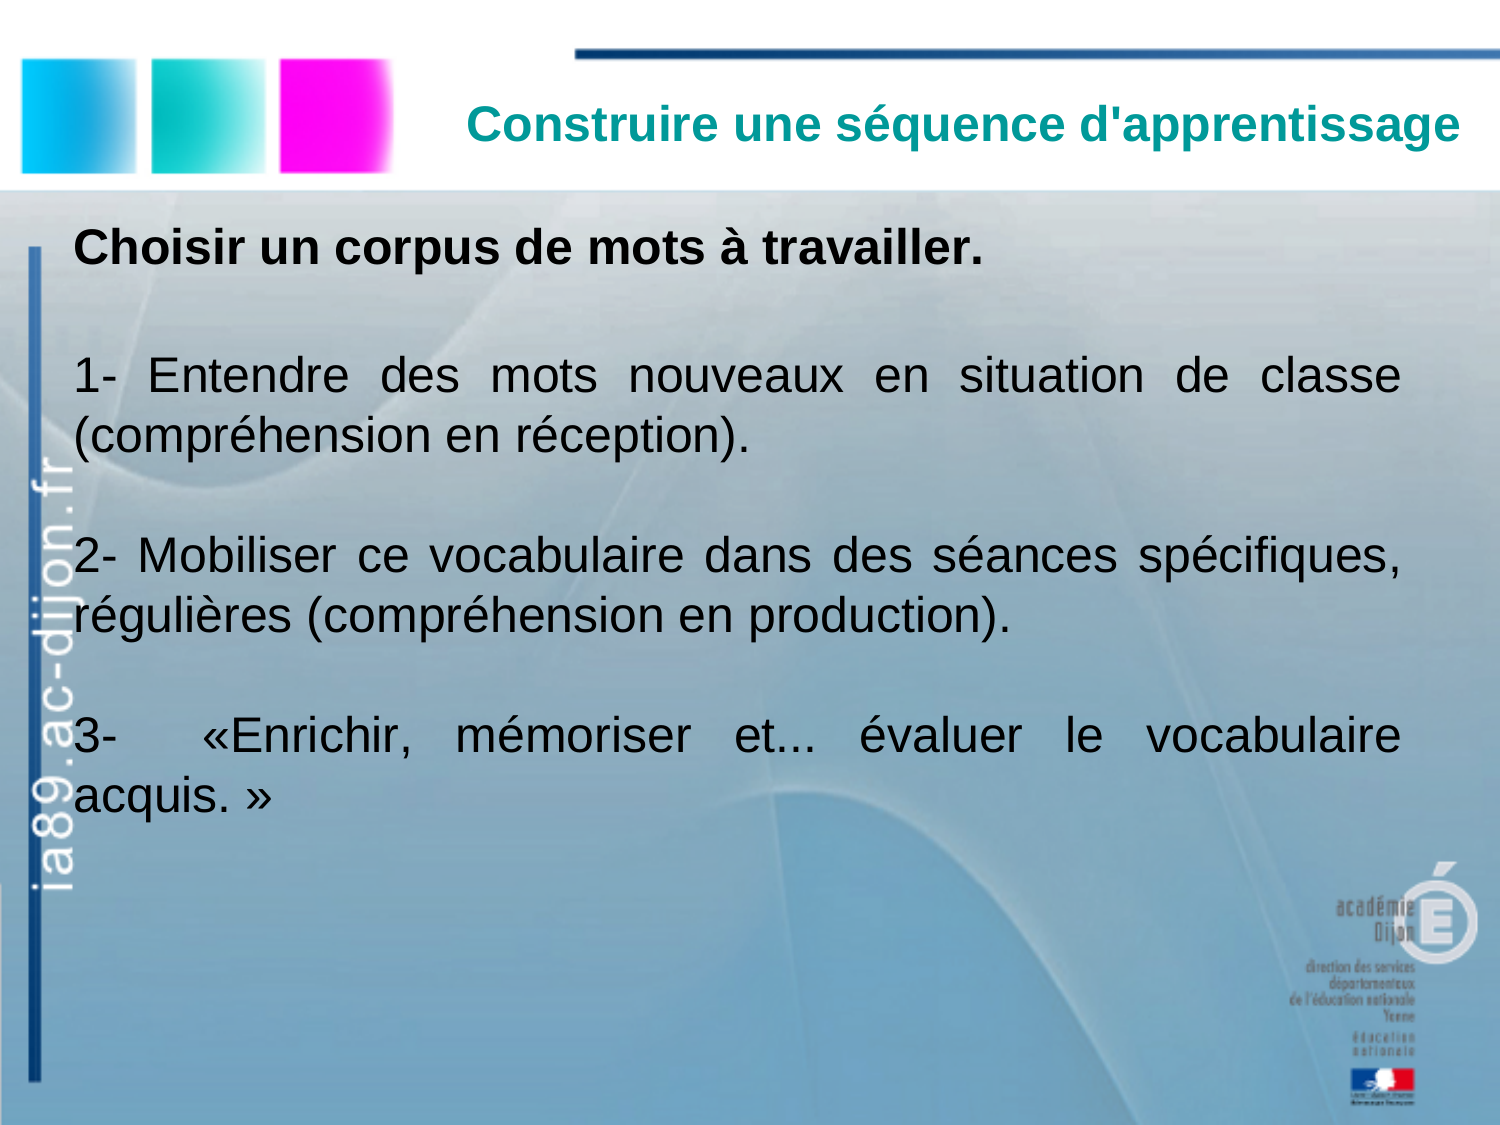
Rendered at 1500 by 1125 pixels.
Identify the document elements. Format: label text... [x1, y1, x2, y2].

title Construire une séquence d'apprentissage [295, 42, 1477, 200]
text_box Choisir un corpus de mots à travailler. 1- Entendre des mots nouveaux en situation de classe (compréhension en réception). 2- Mobiliser ce vocabulaire dans des séances spécifiques, régulières (compréhension en production). 3- «Enrichir, mémoriser et... évaluer le vocabulaire acquis. » [59, 206, 1418, 830]
picture [0, 0, 1500, 1125]
